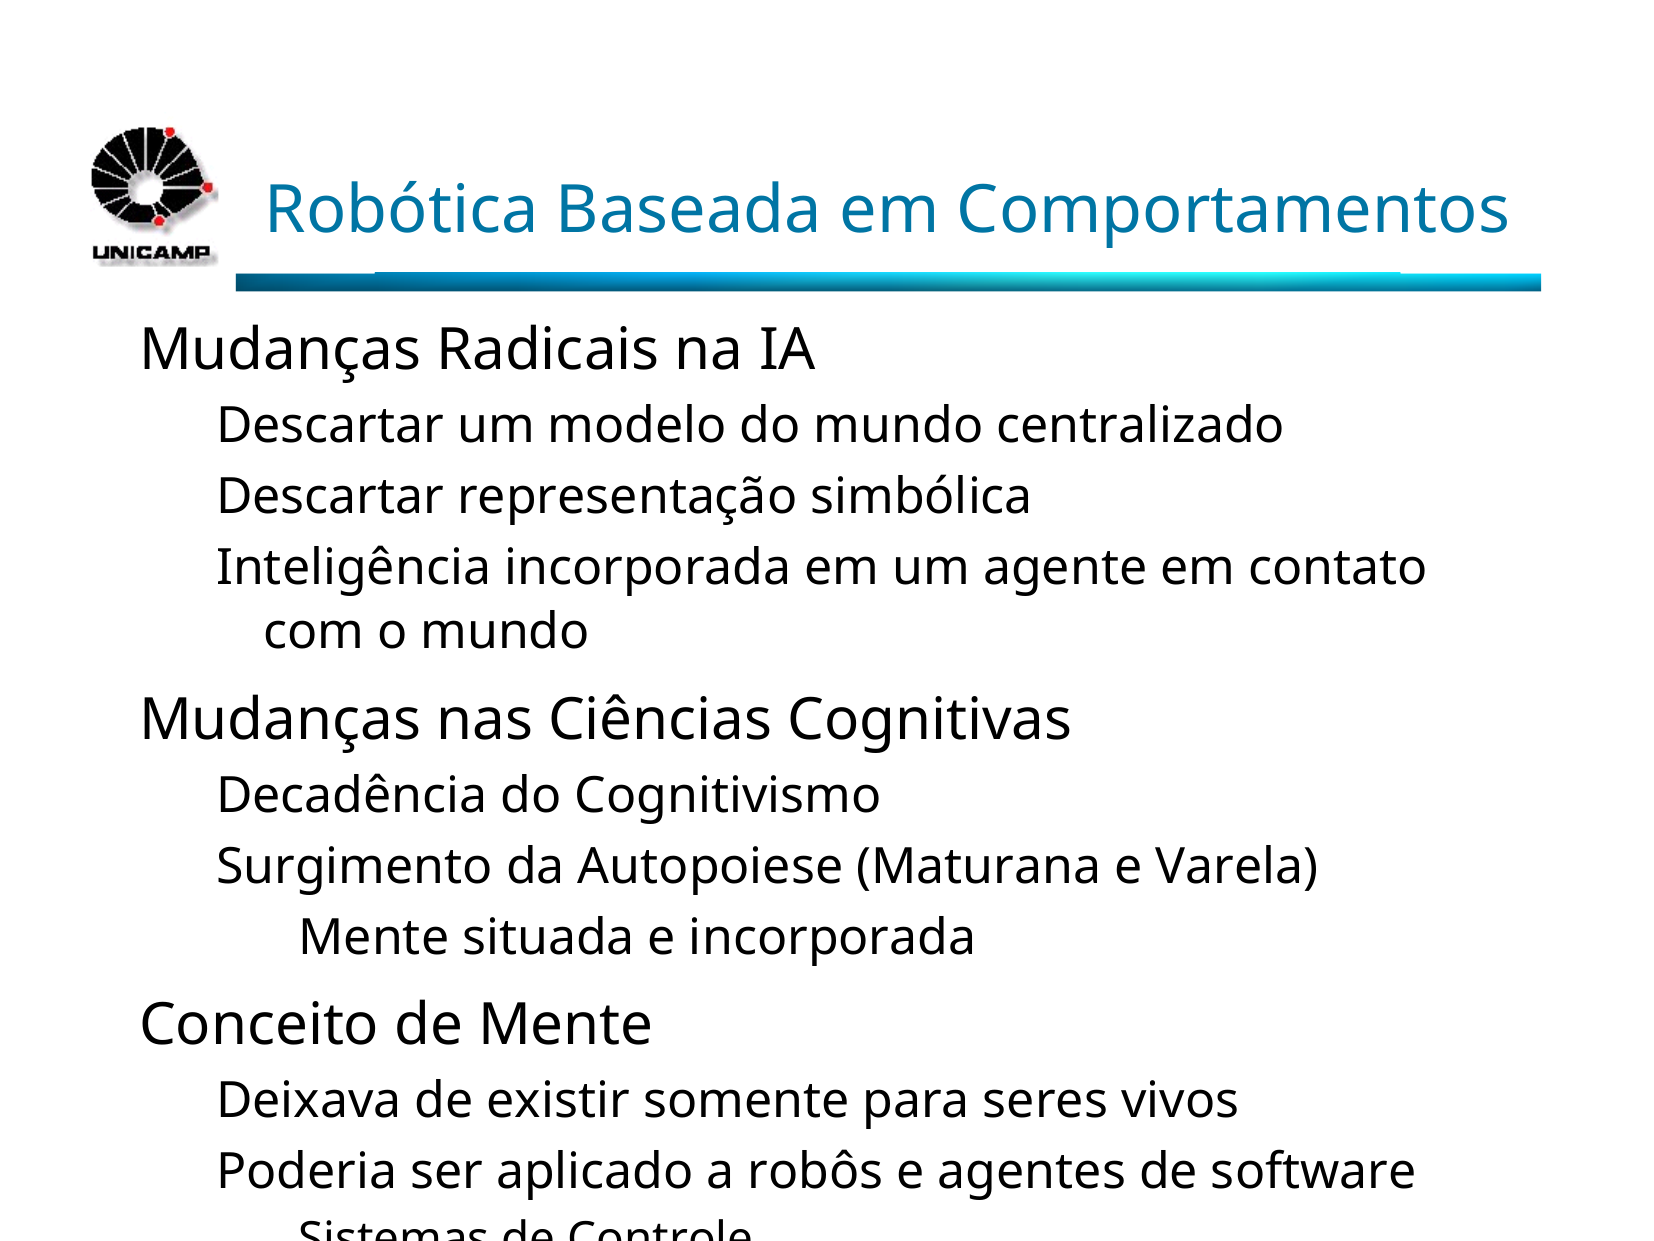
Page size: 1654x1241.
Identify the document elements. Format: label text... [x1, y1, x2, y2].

title Robótica Baseada em Comportamentos [264, 42, 1534, 250]
list Mudanças Radicais na IA Descartar um modelo do mundo centralizado Descartar representação simbólica Inteligência incorporada em um agente em contato com o mundo Mudanças nas Ciências Cognitivas Decadência do Cognitivismo Surgimento da Autopoiese (Maturana e Varela) Mente situada e incorporada Conceito de Mente Deixava de existir somente para seres vivos Poderia ser aplicado a robôs e agentes de software Sistemas de Controle [121, 309, 1534, 1182]
picture [125, 272, 1654, 295]
